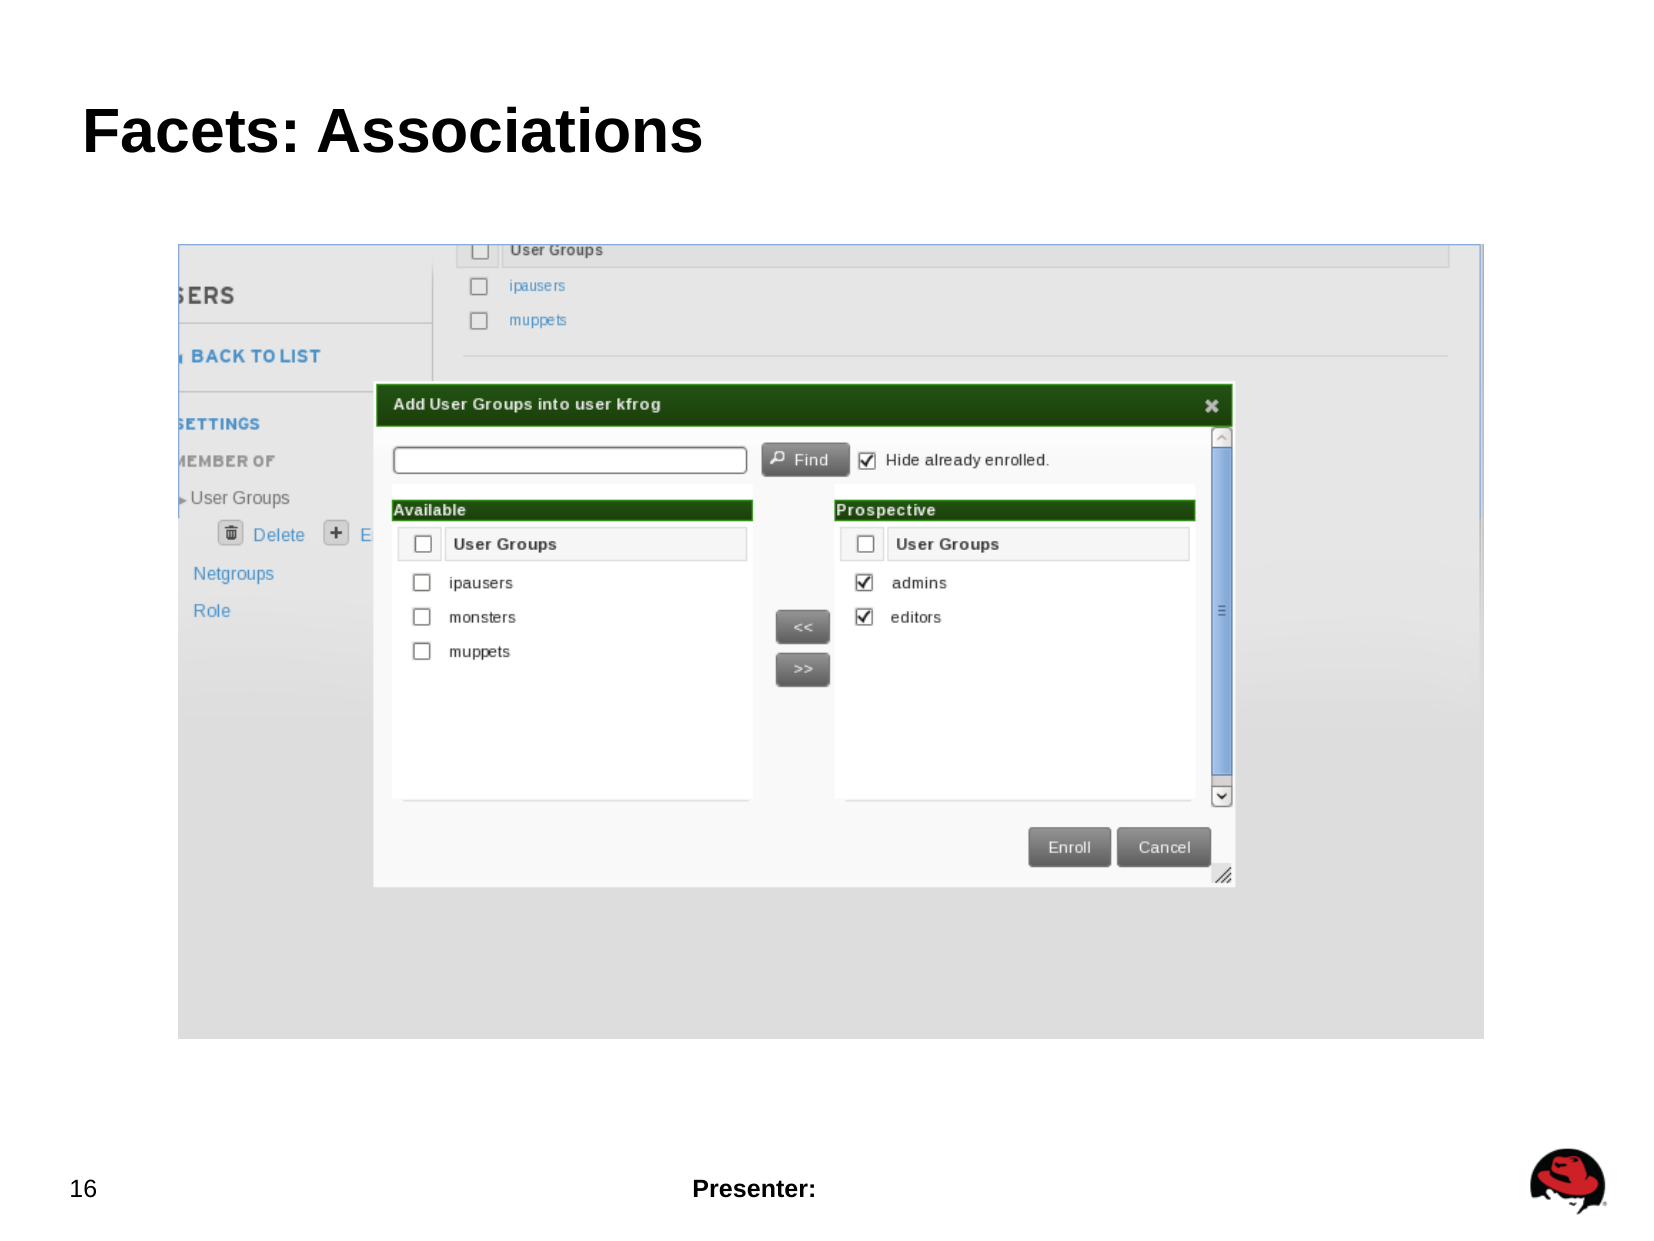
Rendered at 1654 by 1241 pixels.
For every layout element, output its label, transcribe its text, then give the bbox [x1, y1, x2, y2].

picture [1529, 1146, 1613, 1224]
picture [178, 244, 1484, 1039]
title Facets: Associations [82, 37, 1571, 226]
